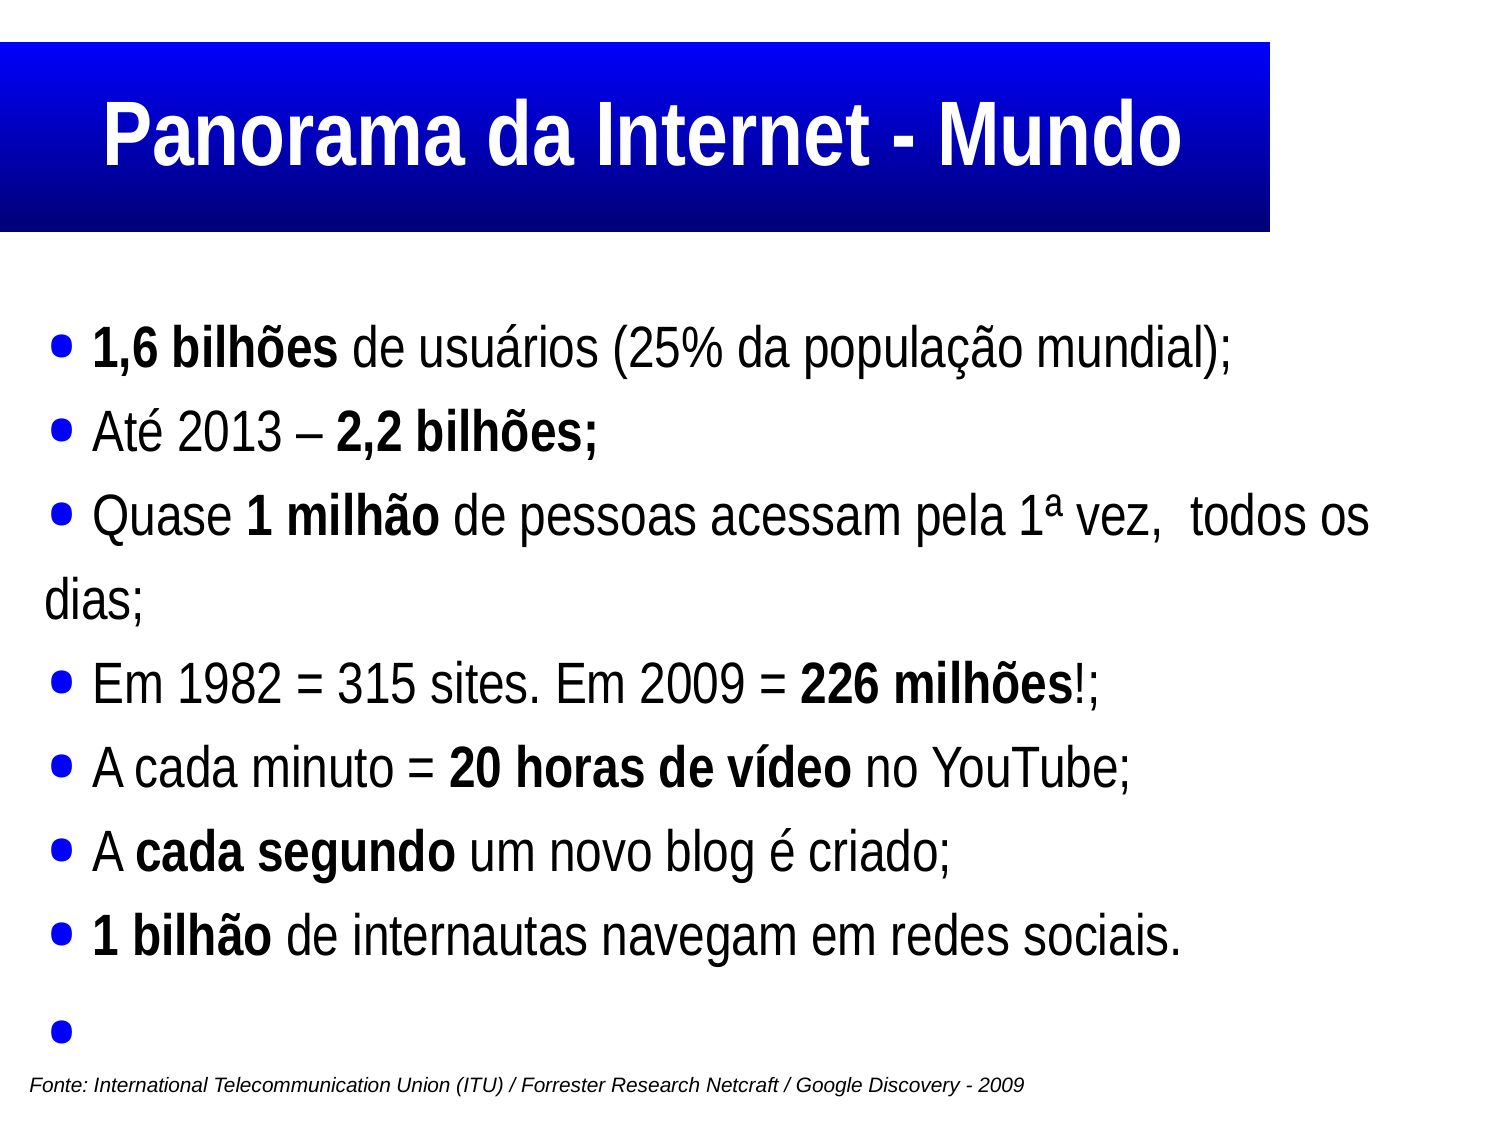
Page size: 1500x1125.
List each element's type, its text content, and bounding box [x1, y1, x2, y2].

text_box Fonte: International Telecommunication Union (ITU) / Forrester Research Netcraft / Google Discovery - 2009 [29, 1072, 1175, 1105]
text_box [0, 43, 1270, 232]
text_box 1,6 bilhões de usuários (25% da população mundial); Até 2013 – 2,2 bilhões; Quase 1 milhão de pessoas acessam pela 1ª vez, todos os dias; Em 1982 = 315 sites. Em 2009 = 226 milhões!; A cada minuto = 20 horas de vídeo no YouTube; A cada segundo um novo blog é criado; 1 bilhão de internautas navegam em redes sociais. [29, 288, 1477, 1061]
text_box Panorama da Internet - Mundo [29, 66, 1258, 192]
